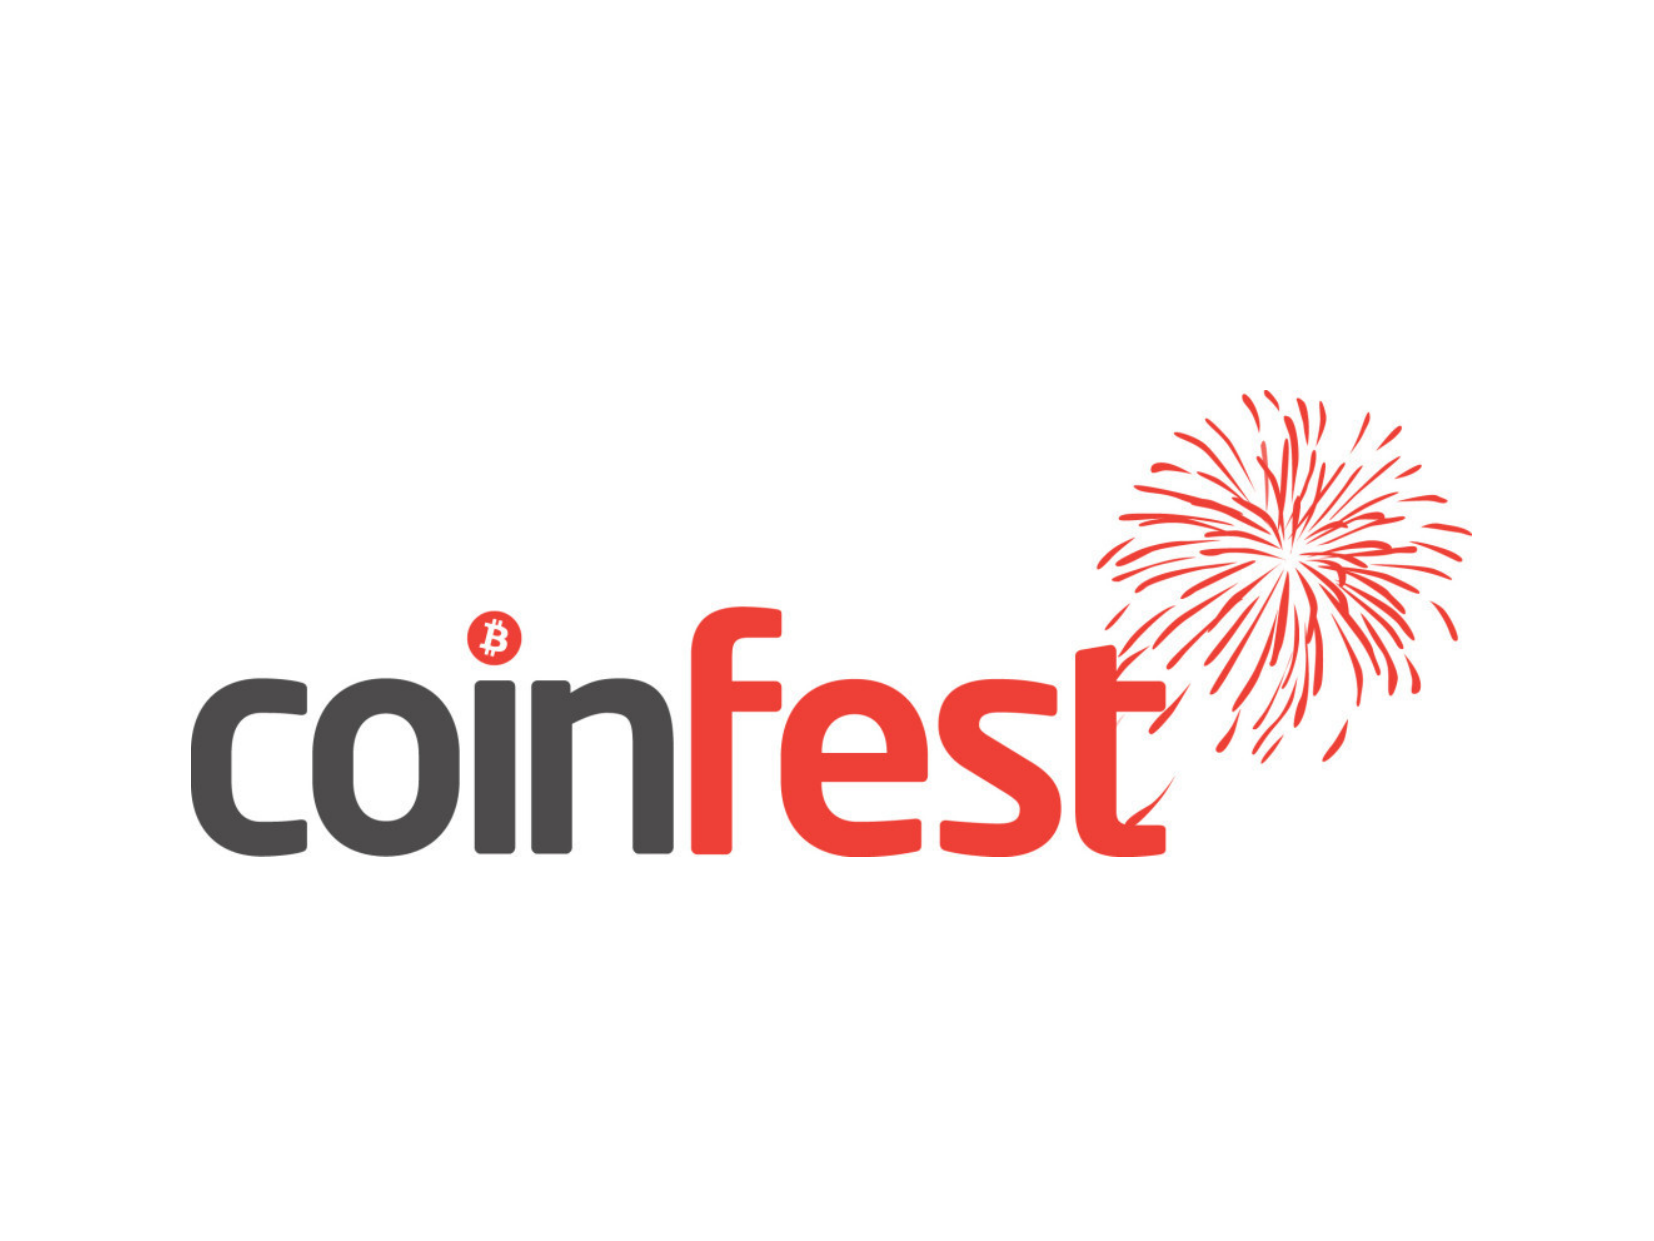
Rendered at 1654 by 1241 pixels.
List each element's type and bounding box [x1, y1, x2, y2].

picture [191, 390, 1472, 857]
